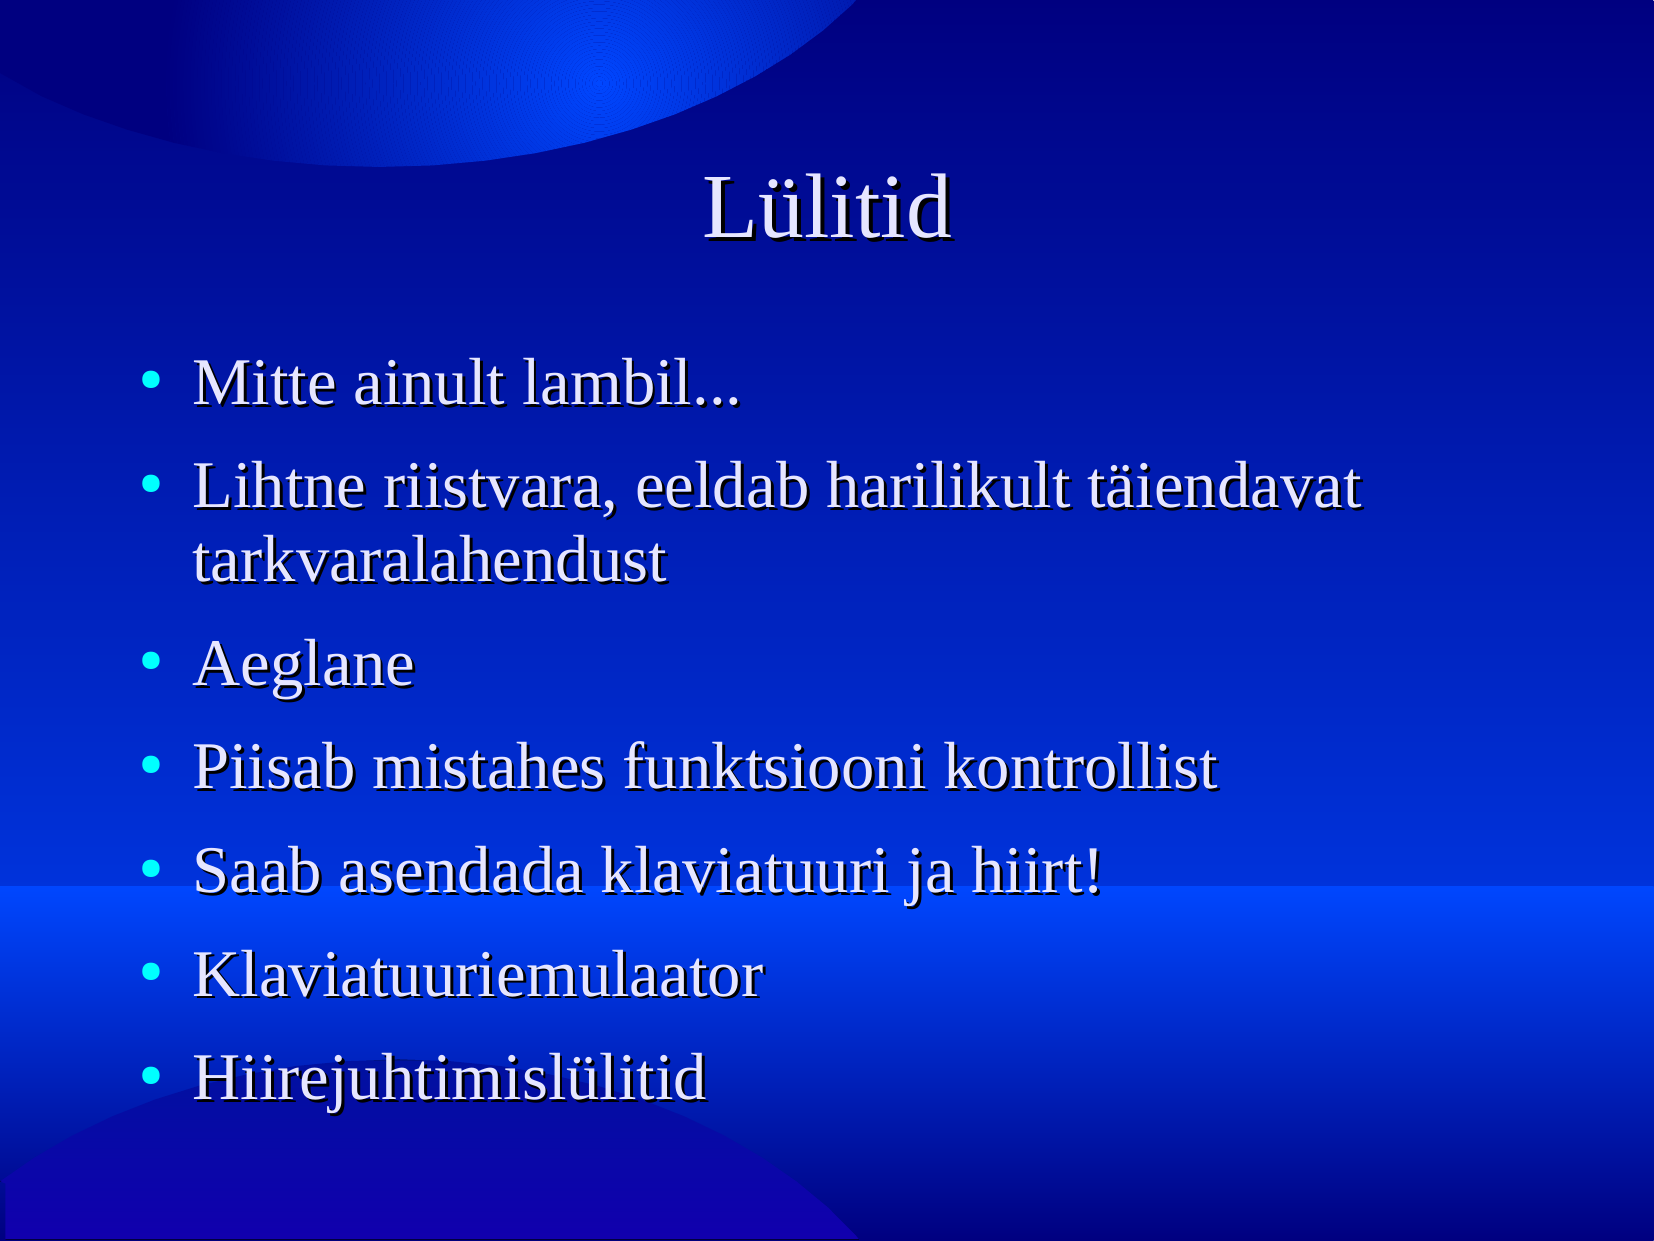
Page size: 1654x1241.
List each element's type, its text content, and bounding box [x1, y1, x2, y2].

list Mitte ainult lambil... Lihtne riistvara, eeldab harilikult täiendavat tarkvaralahendust Aeglane Piisab mistahes funktsiooni kontrollist Saab asendada klaviatuuri ja hiirt! Klaviatuuriemulaator Hiirejuhtimislülitid [121, 344, 1534, 1127]
title Lülitid [121, 102, 1534, 311]
